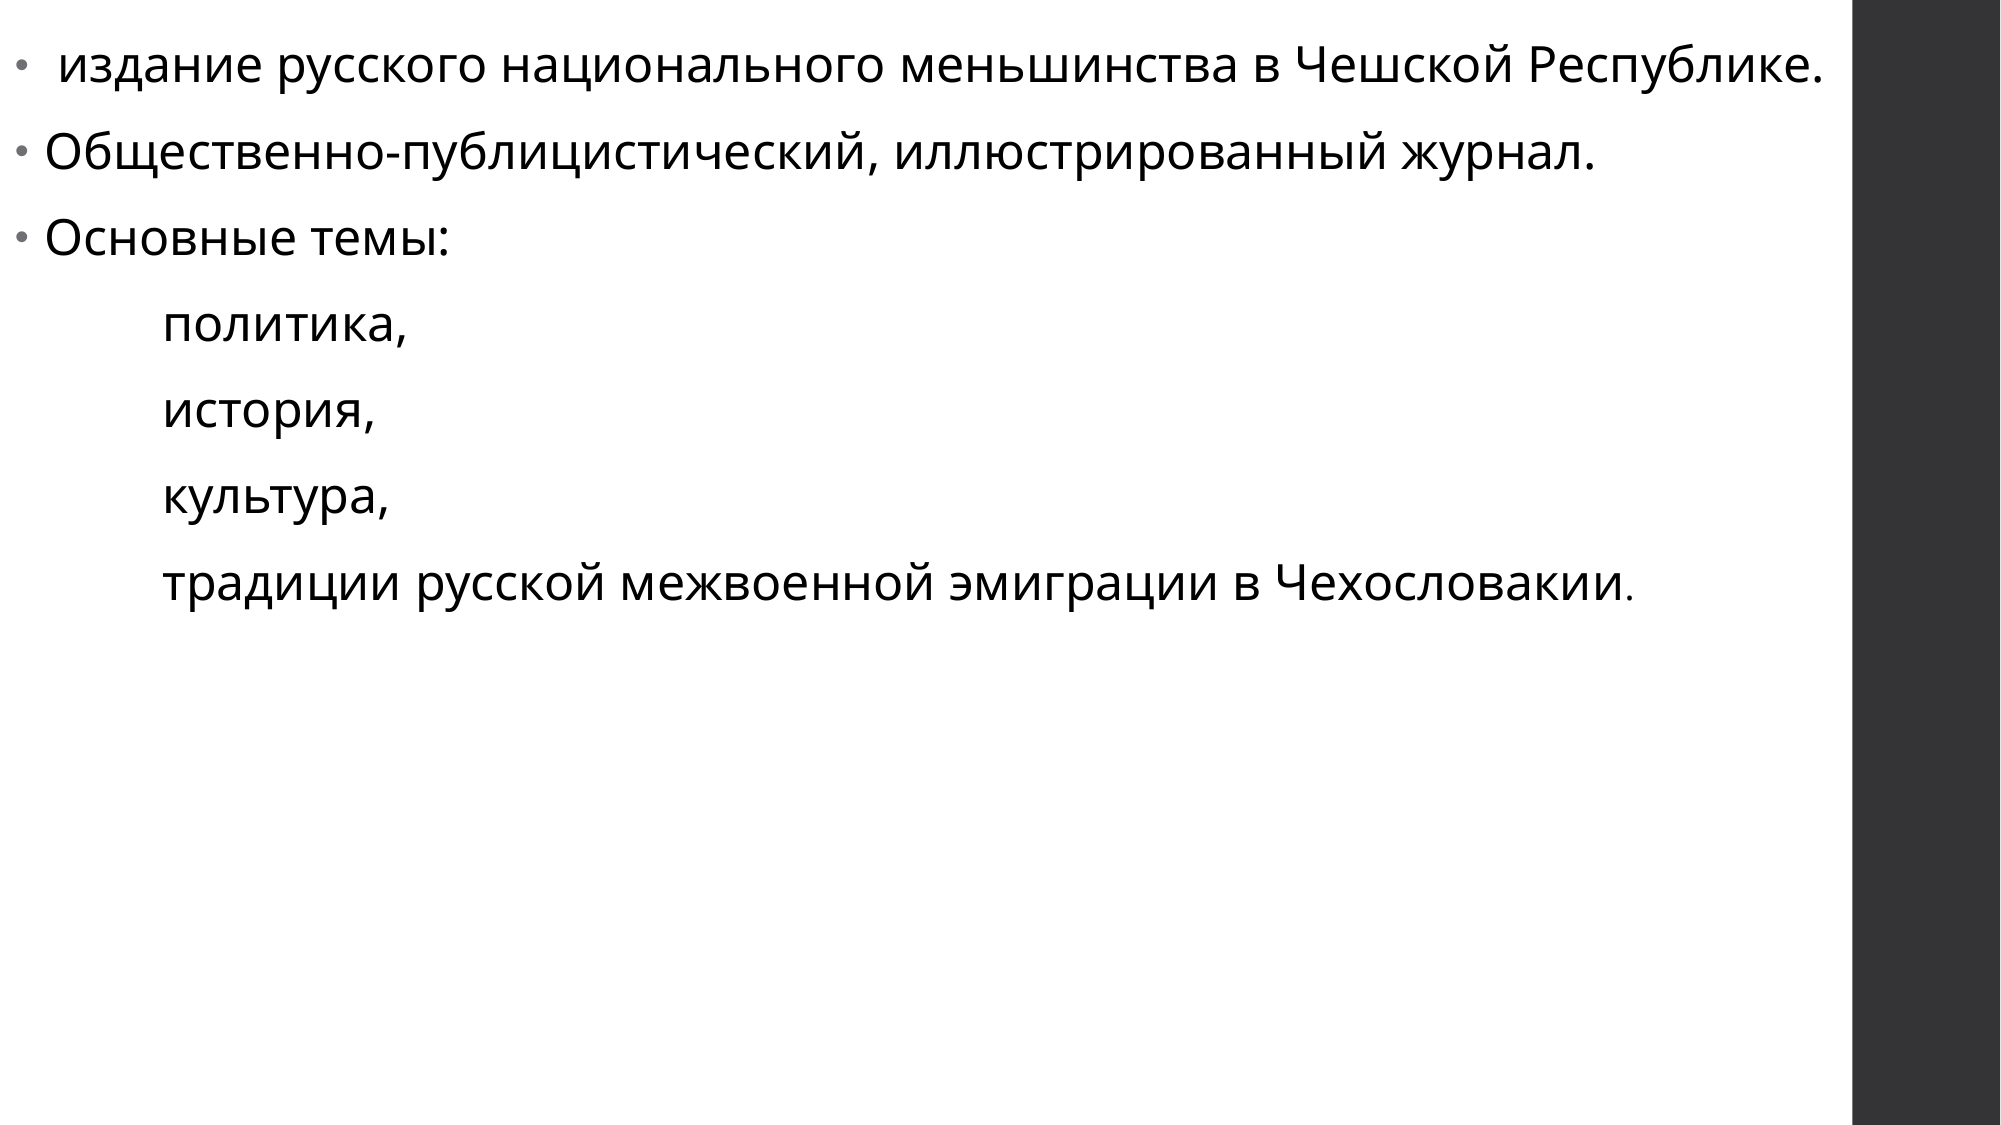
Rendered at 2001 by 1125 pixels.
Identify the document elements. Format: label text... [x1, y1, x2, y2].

list издание русского национального меньшинства в Чешской Республике. Общественно-публицистический, иллюстрированный журнал. Основные темы: политика, история, культура, традиции русской межвоенной эмиграции в Чехословакии. [0, 29, 1844, 1014]
